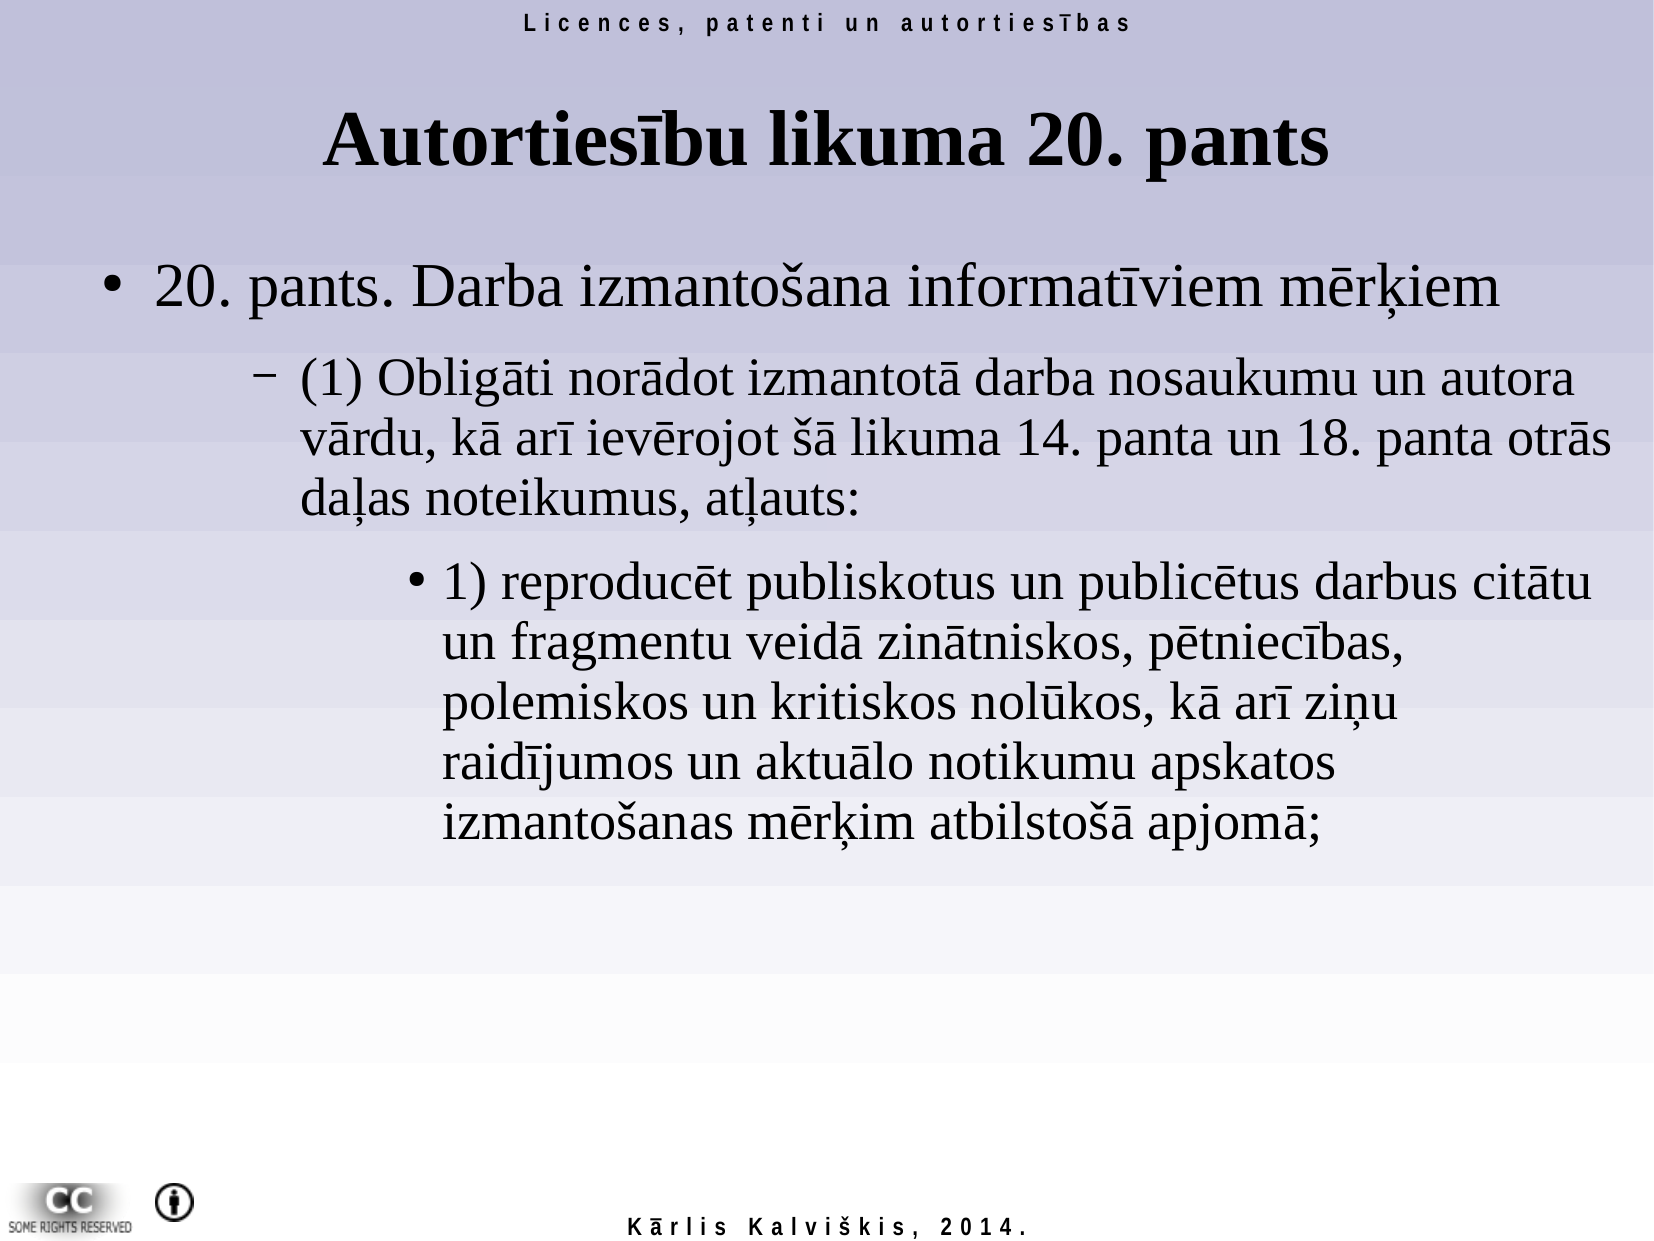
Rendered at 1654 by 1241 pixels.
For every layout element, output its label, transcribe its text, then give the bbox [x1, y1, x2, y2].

picture [0, 0, 1654, 36]
picture [0, 241, 1654, 1241]
title Autortiesību likuma 20. pants [0, 36, 1654, 241]
list 20. pants. Darba izmantošana informatīviem mērķiem (1) Obligāti norādot izmantotā darba nosaukumu un autora vārdu, kā arī ievērojot šā likuma 14. panta un 18. panta otrās daļas noteikumus, atļauts: 1) reproducēt publiskotus un publicētus darbus citātu un fragmentu veidā zinātniskos, pētniecības, polemiskos un kritiskos nolūkos, kā arī ziņu raidījumos un aktuālo notikumu apskatos izmantošanas mērķim atbilstošā apjomā; [17, 250, 1632, 1206]
